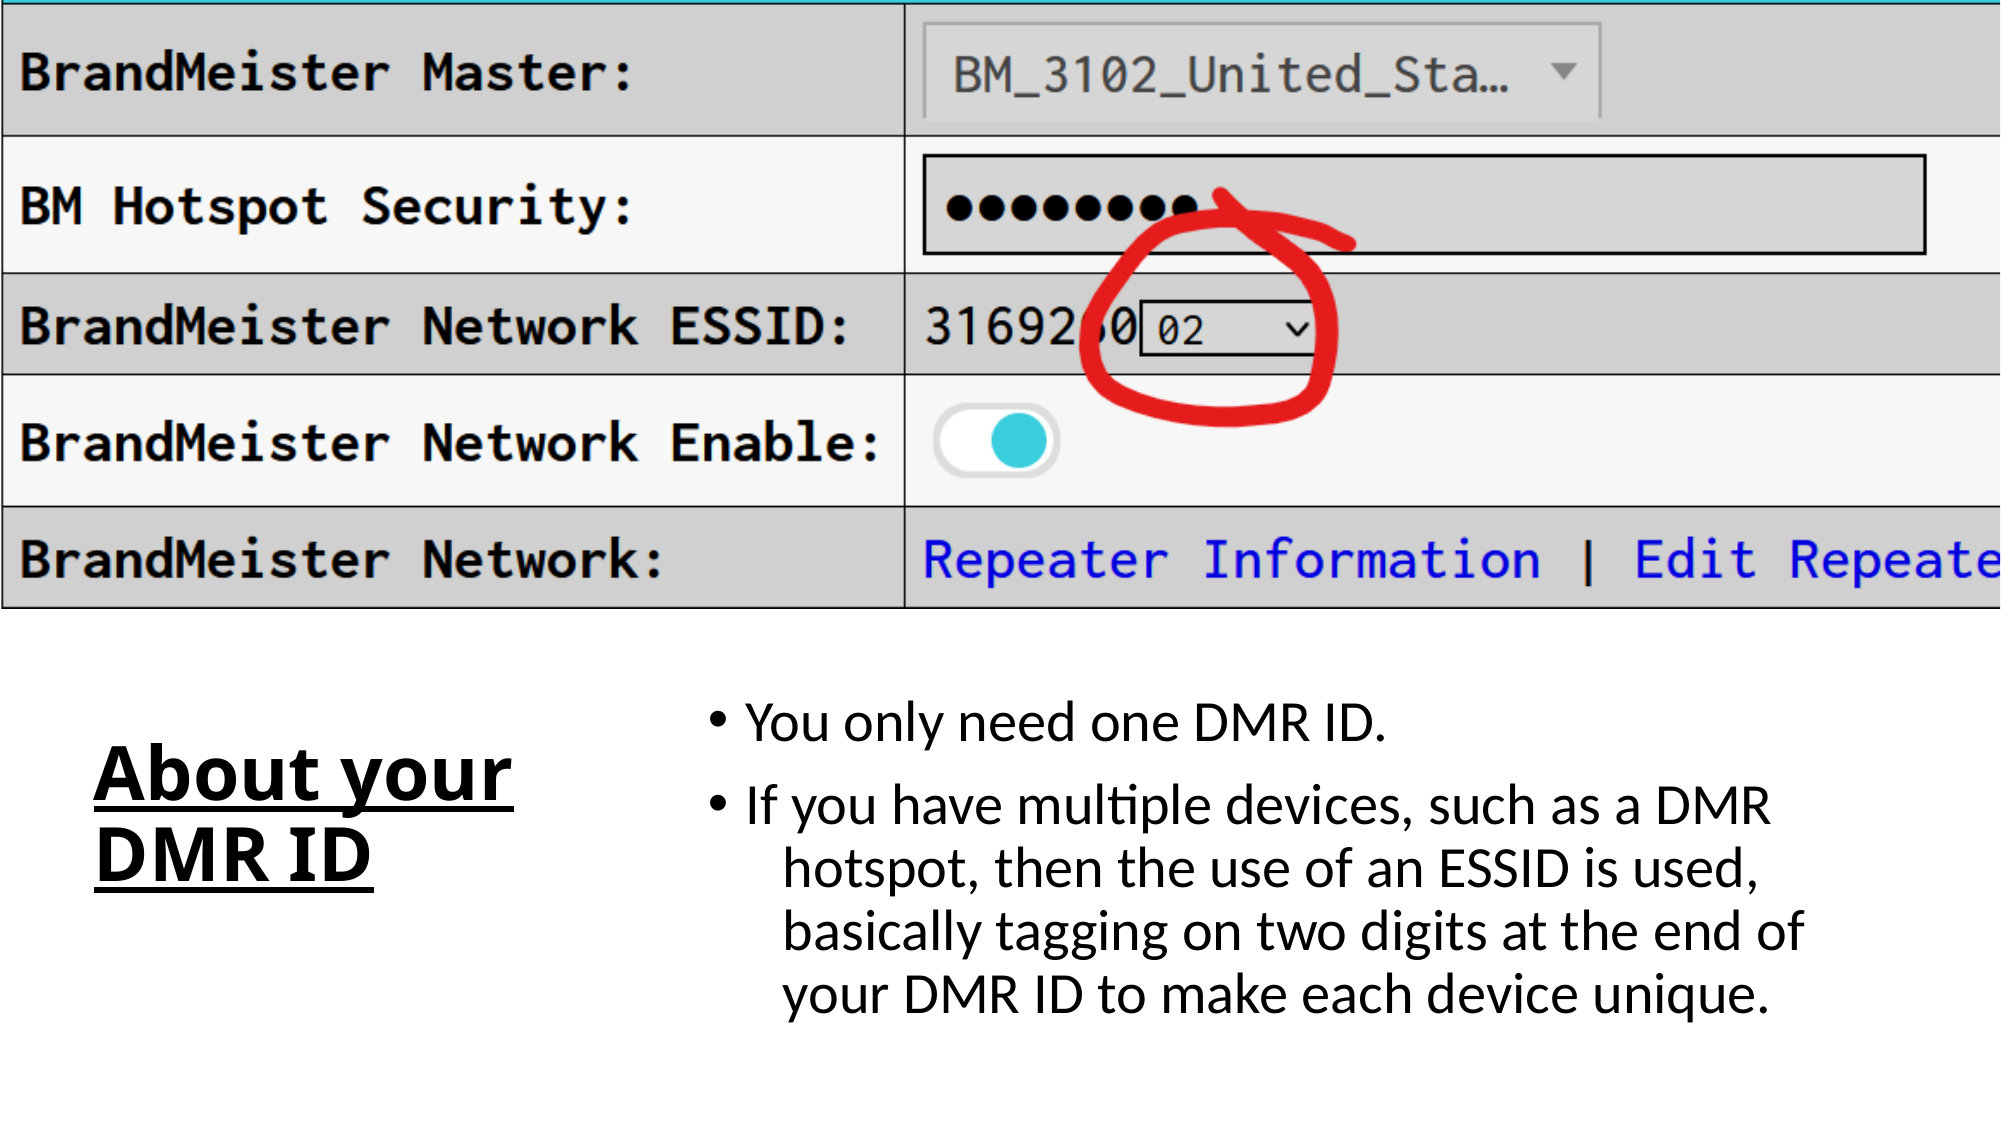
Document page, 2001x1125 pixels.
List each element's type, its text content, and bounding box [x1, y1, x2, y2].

title About your DMR ID [78, 615, 619, 1018]
picture [0, 0, 2000, 609]
list You only need one DMR ID. If you have multiple devices, such as a DMR hotspot, then the use of an ESSID is used, basically tagging on two digits at the end of your DMR ID to make each device unique. [692, 615, 1921, 1101]
